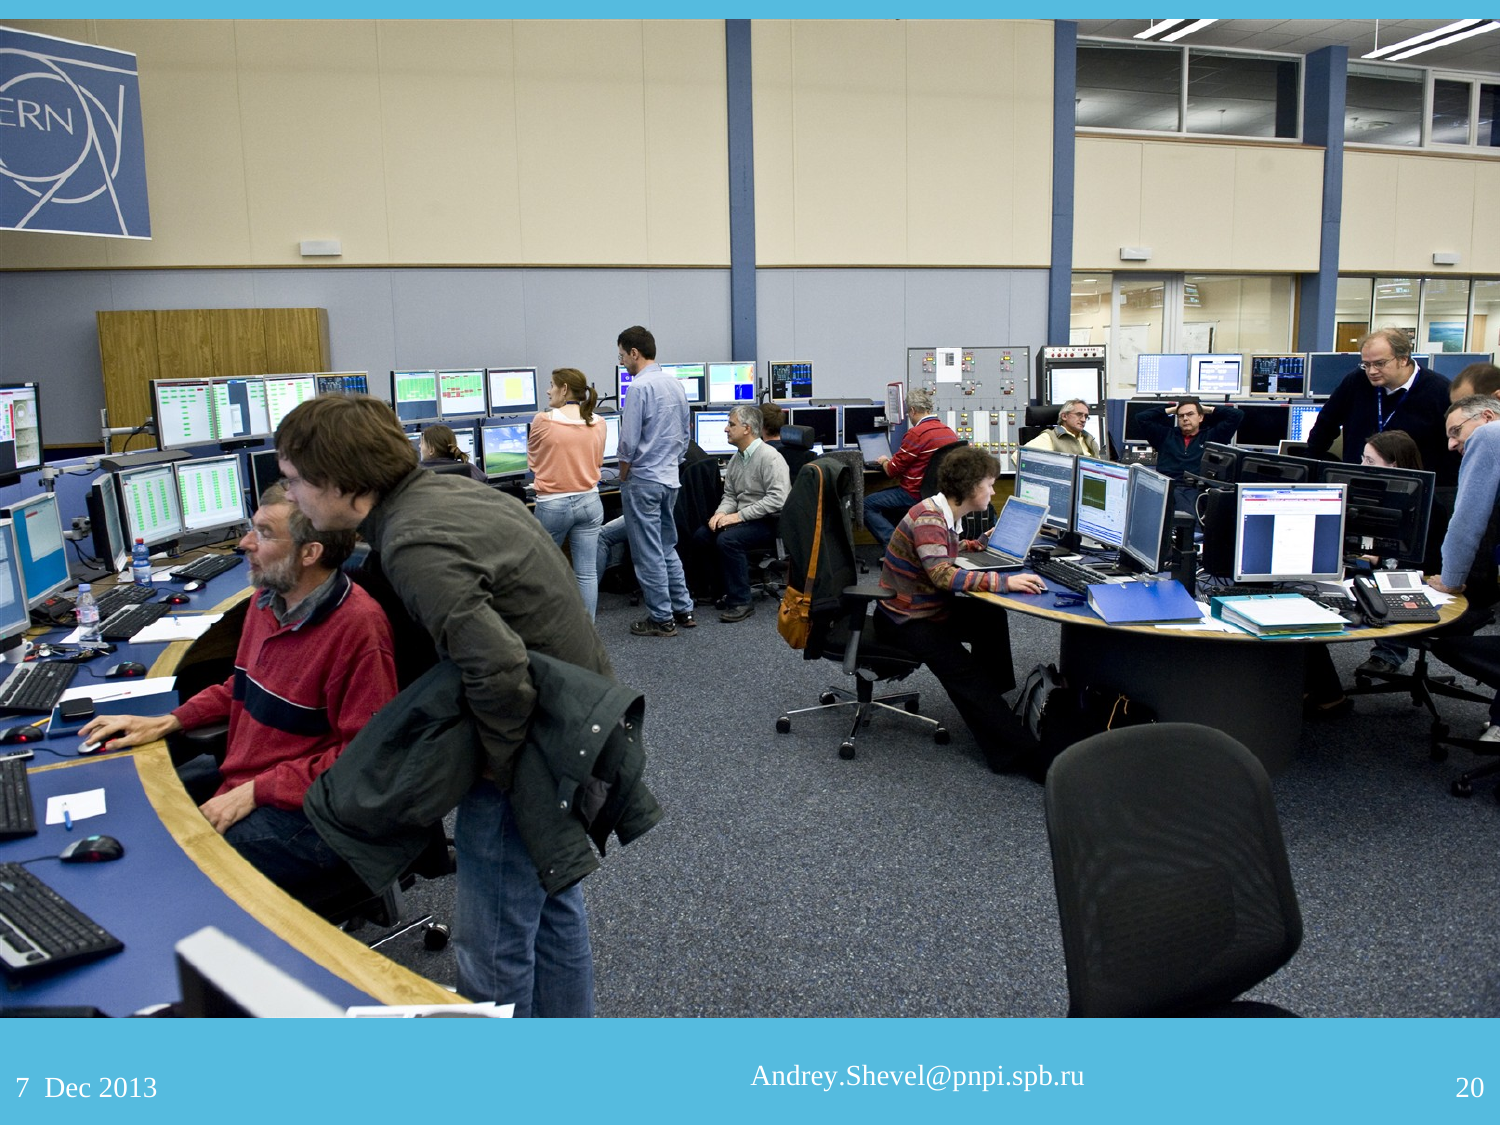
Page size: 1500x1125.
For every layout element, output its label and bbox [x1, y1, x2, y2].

picture [0, 19, 1500, 1018]
